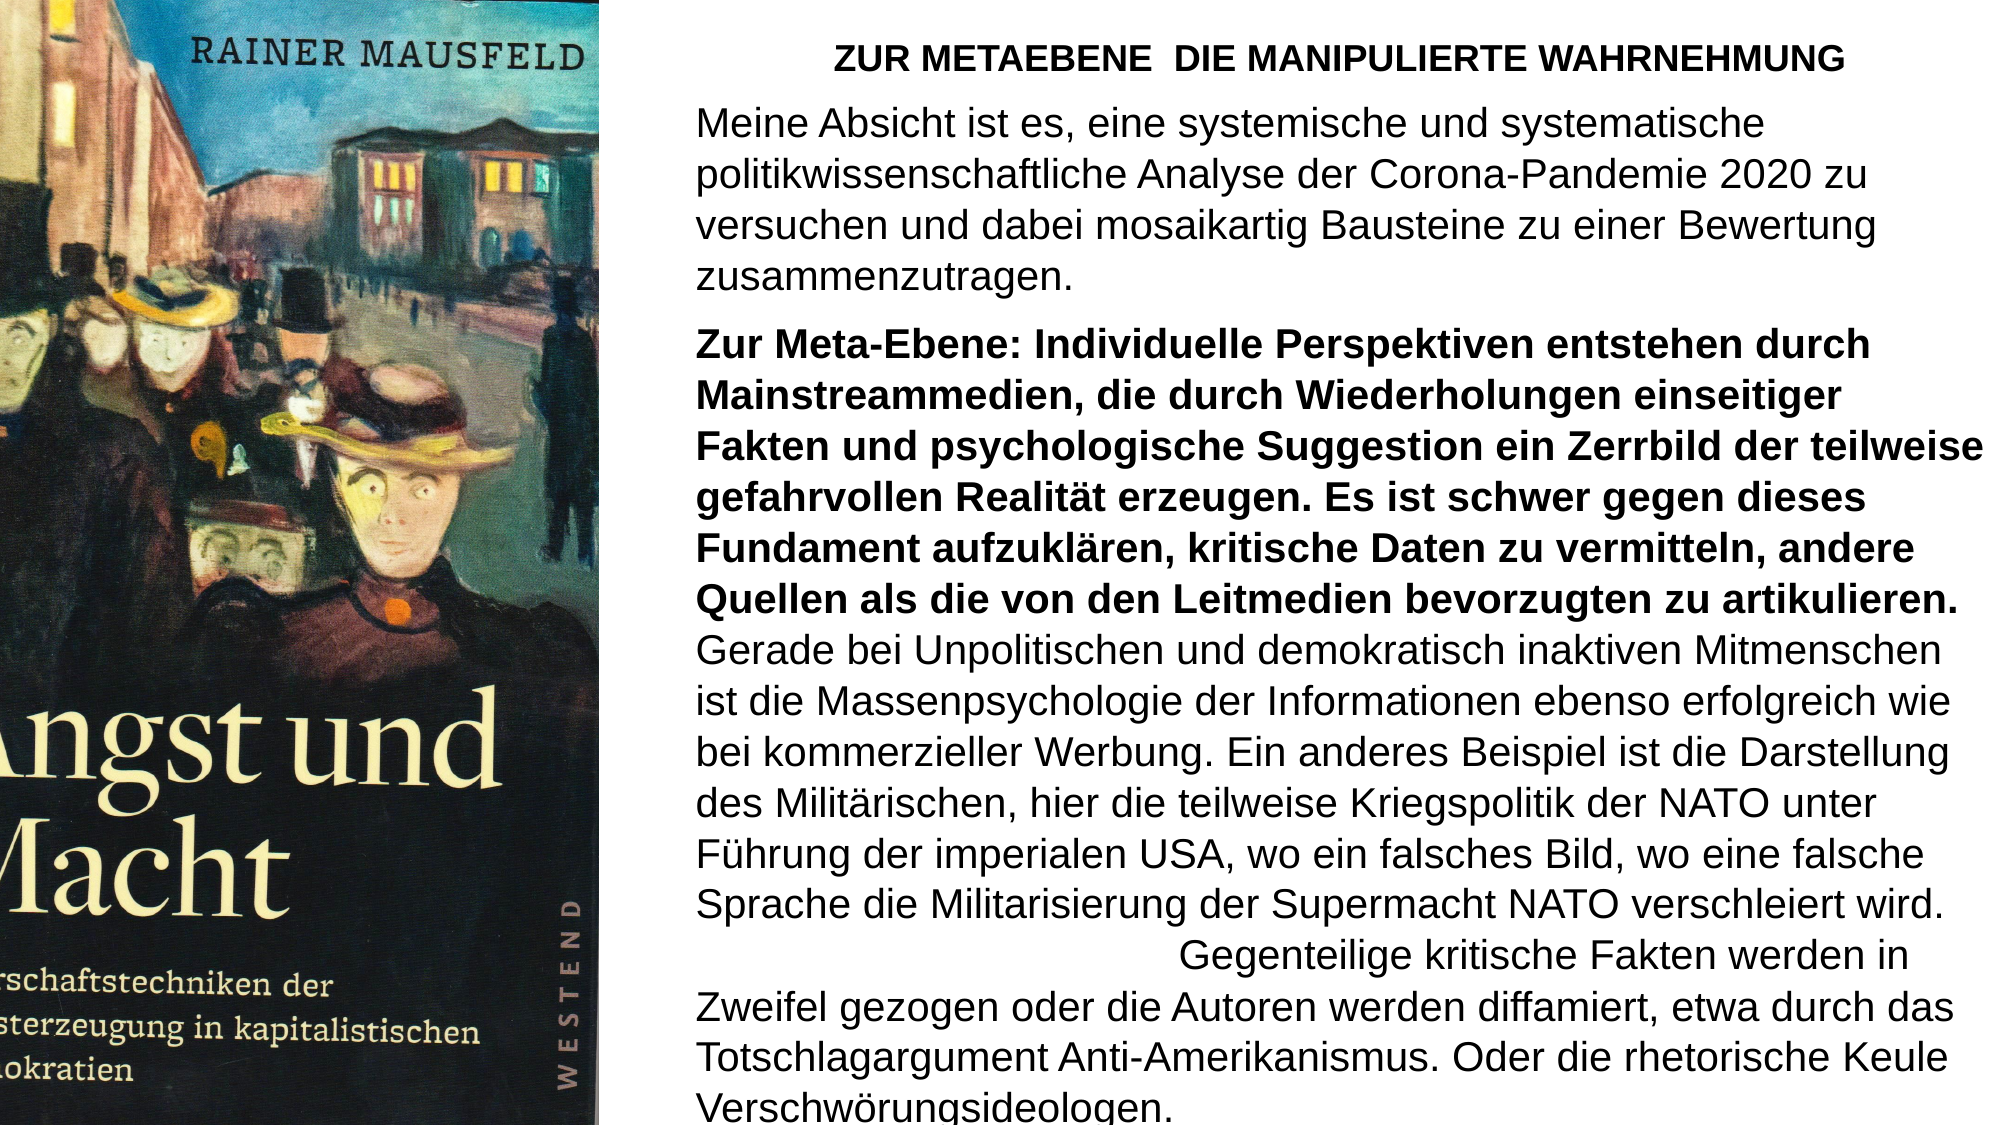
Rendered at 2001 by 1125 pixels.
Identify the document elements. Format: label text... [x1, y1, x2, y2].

picture [0, 0, 599, 1125]
text_box ZUR METAEBENE DIE MANIPULIERTE WAHRNEHMUNG Meine Absicht ist es, eine systemische und systematische politikwissenschaftliche Analyse der Corona-Pandemie 2020 zu versuchen und dabei mosaikartig Bausteine zu einer Bewertung zusammenzutragen. Zur Meta-Ebene: Individuelle Perspektiven entstehen durch Mainstreammedien, die durch Wiederholungen einseitiger Fakten und psychologische Suggestion ein Zerrbild der teilweise gefahrvollen Realität erzeugen. Es ist schwer gegen dieses Fundament aufzuklären, kritische Daten zu vermitteln, andere Quellen als die von den Leitmedien bevorzugten zu artikulieren. Gerade bei Unpolitischen und demokratisch inaktiven Mitmenschen ist die Massenpsychologie der Informationen ebenso erfolgreich wie bei kommerzieller Werbung. Ein anderes Beispiel ist die Darstellung des Militärischen, hier die teilweise Kriegspolitik der NATO unter Führung der imperialen USA, wo ein falsches Bild, wo eine falsche Sprache die Militarisierung der Supermacht NATO verschleiert wird. Gegenteilige kritische Fakten werden in Zweifel gezogen oder die Autoren werden diffamiert, etwa durch das Totschlagargument Anti-Amerikanismus. Oder die rhetorische Keule Verschwörungsideologen. [681, 25, 2000, 1125]
